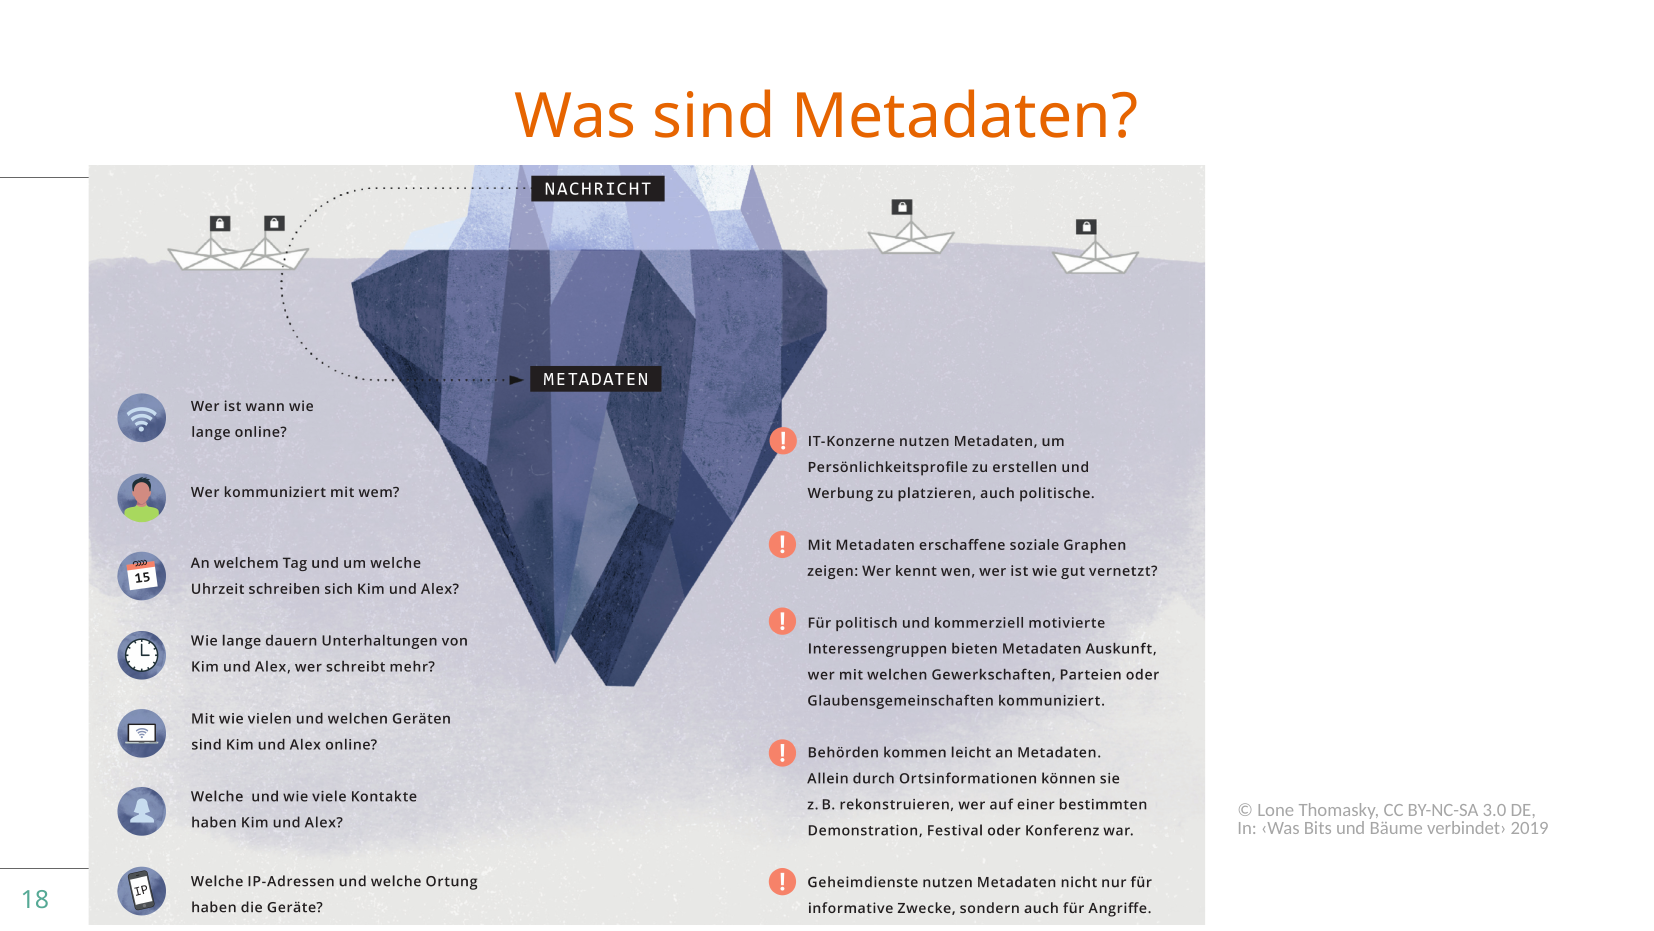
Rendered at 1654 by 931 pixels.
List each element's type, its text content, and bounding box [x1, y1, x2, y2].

text_box © Lone Thomasky, CC BY-NC-SA 3.0 DE, In: ‹Was Bits und Bäume verbindet› 2019 [1222, 794, 1636, 898]
picture [88, 165, 1206, 925]
title Was sind Metadaten? [82, 70, 1571, 144]
